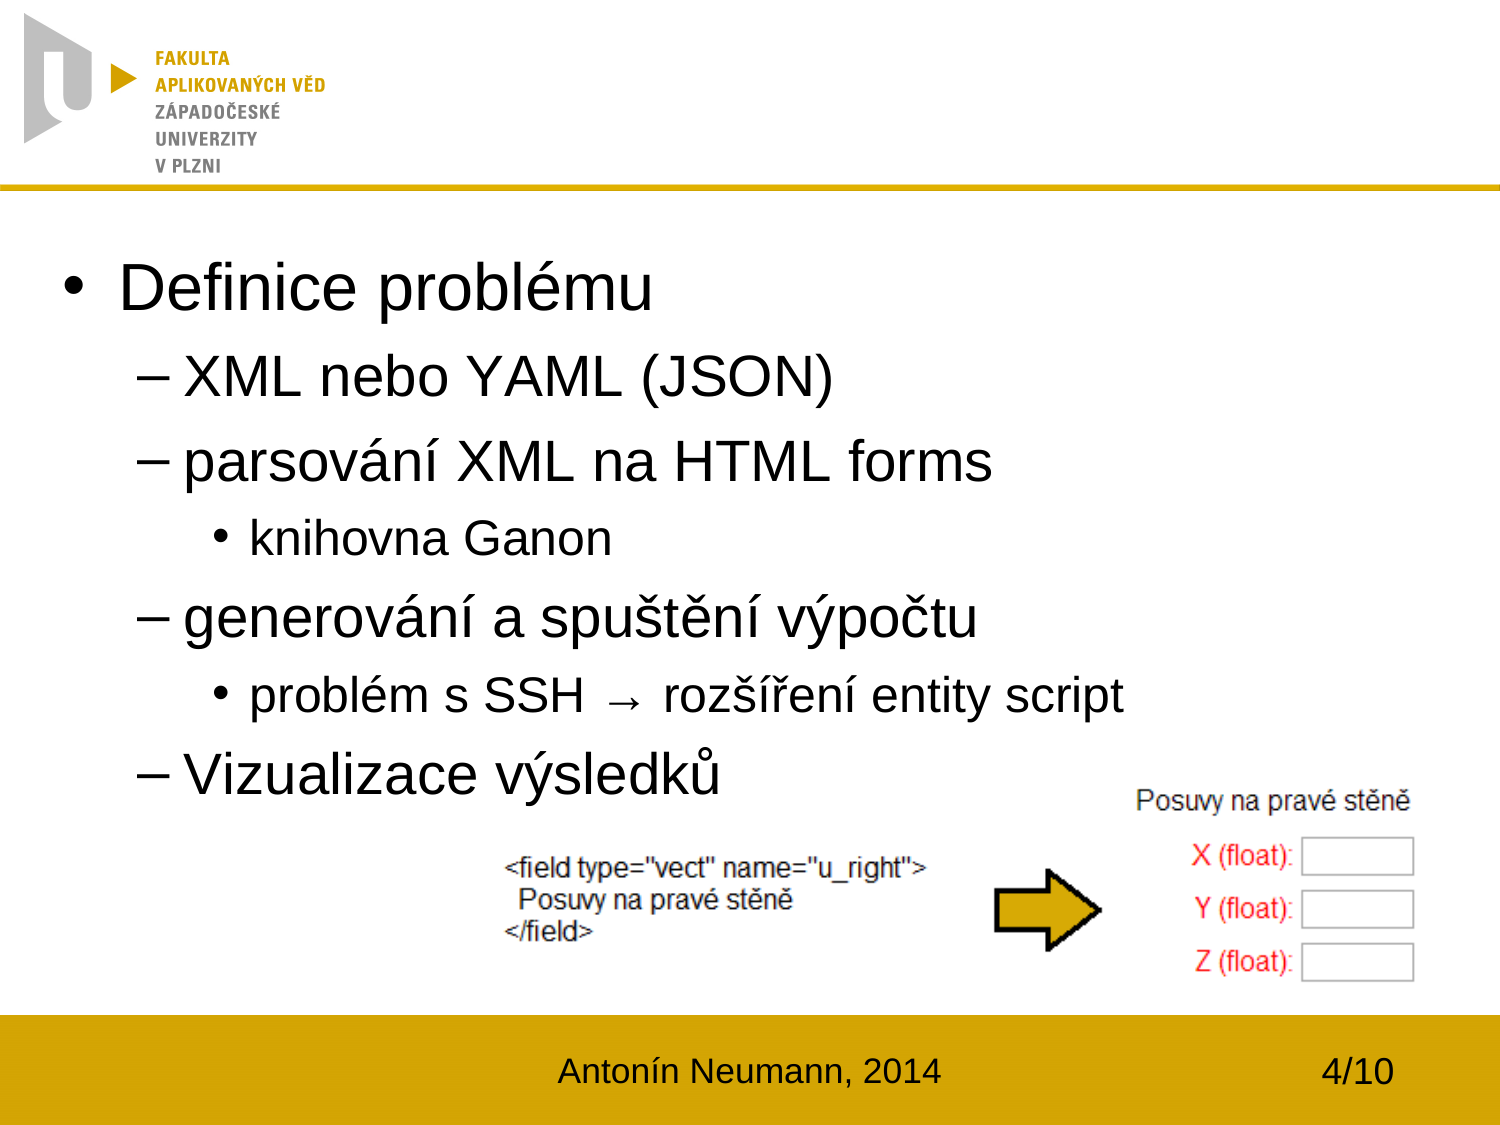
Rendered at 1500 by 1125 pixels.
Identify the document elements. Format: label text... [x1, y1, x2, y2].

picture [1325, 1067, 1331, 1076]
list Definice problému XML nebo YAML (JSON) parsování XML na HTML forms knihovna Ganon generování a spuštění výpočtu problém s SSH → rozšíření entity script Vizualizace výsledků [47, 236, 1441, 969]
text_box [1, 184, 1500, 191]
picture [483, 969, 1441, 999]
text_box Antonín Neumann, 2014 [542, 1041, 958, 1099]
picture [0, 1015, 1500, 1125]
text_box <číslo>/10 [1331, 1039, 1500, 1100]
picture [24, 13, 325, 173]
